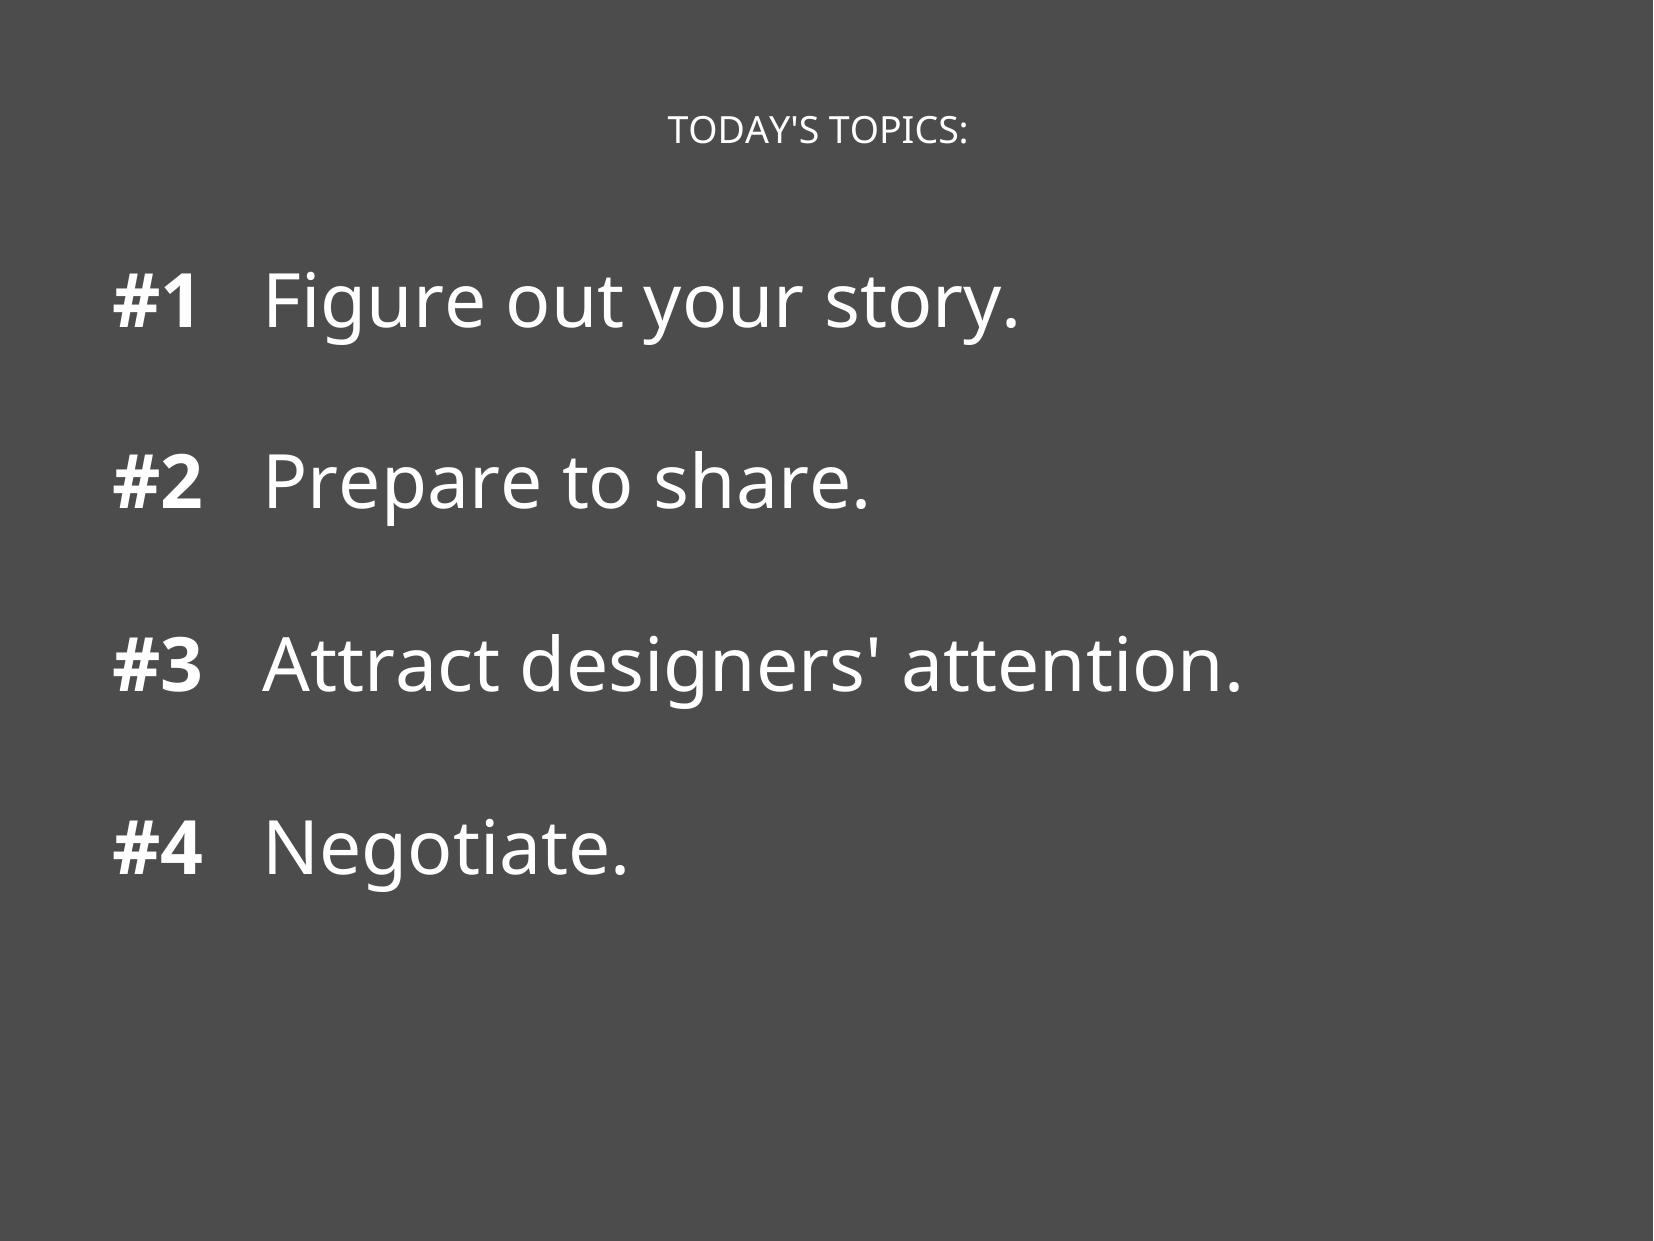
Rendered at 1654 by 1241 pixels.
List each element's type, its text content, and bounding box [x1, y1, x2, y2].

title TODAY'S TOPICS: [112, 86, 1524, 178]
title #3 Attract designers' attention. [112, 594, 1524, 746]
title #1 Figure out your story. [112, 222, 1524, 389]
title #4 Negotiate. [112, 777, 1524, 929]
title #2 Prepare to share. [112, 411, 1524, 563]
